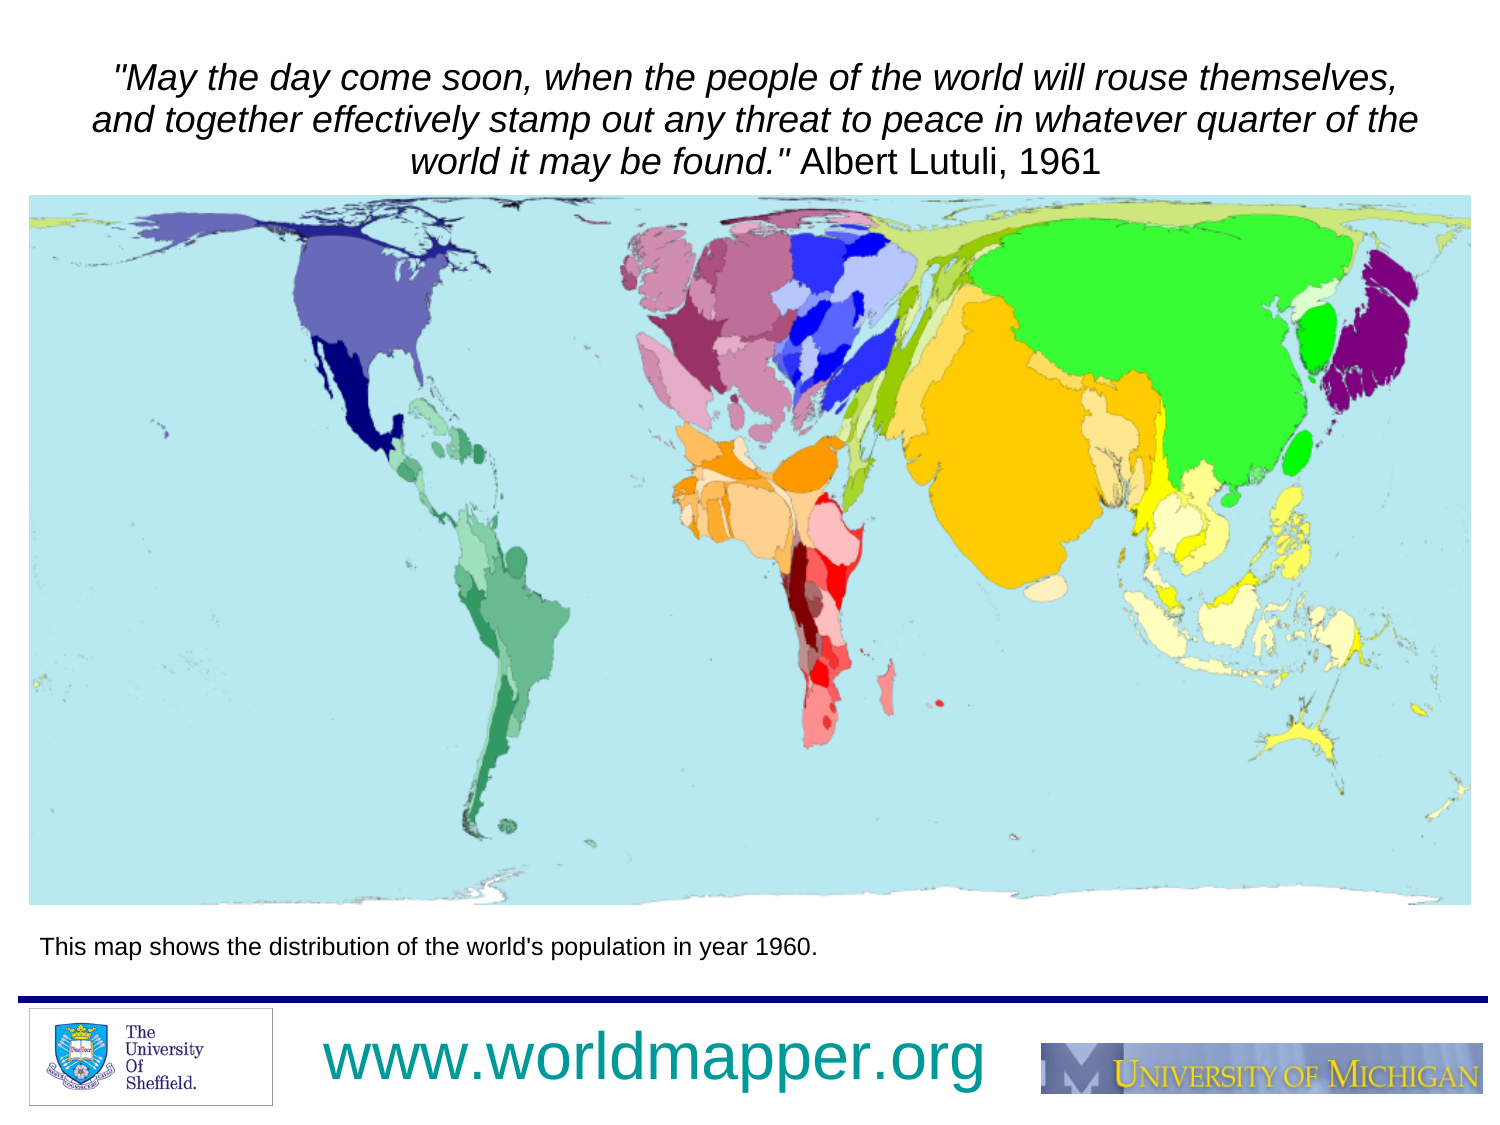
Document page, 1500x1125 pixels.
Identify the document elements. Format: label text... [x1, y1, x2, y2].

text_box This map shows the distribution of the world's population in year 1960. [24, 925, 843, 969]
picture [29, 1008, 273, 1106]
title "May the day come soon, when the people of the world will rouse themselves, and together effectively stamp out any threat to peace in whatever quarter of the world it may be found." Albert Lutuli, 1961 [76, 42, 1436, 195]
picture [29, 195, 1471, 905]
picture [1041, 1043, 1483, 1094]
